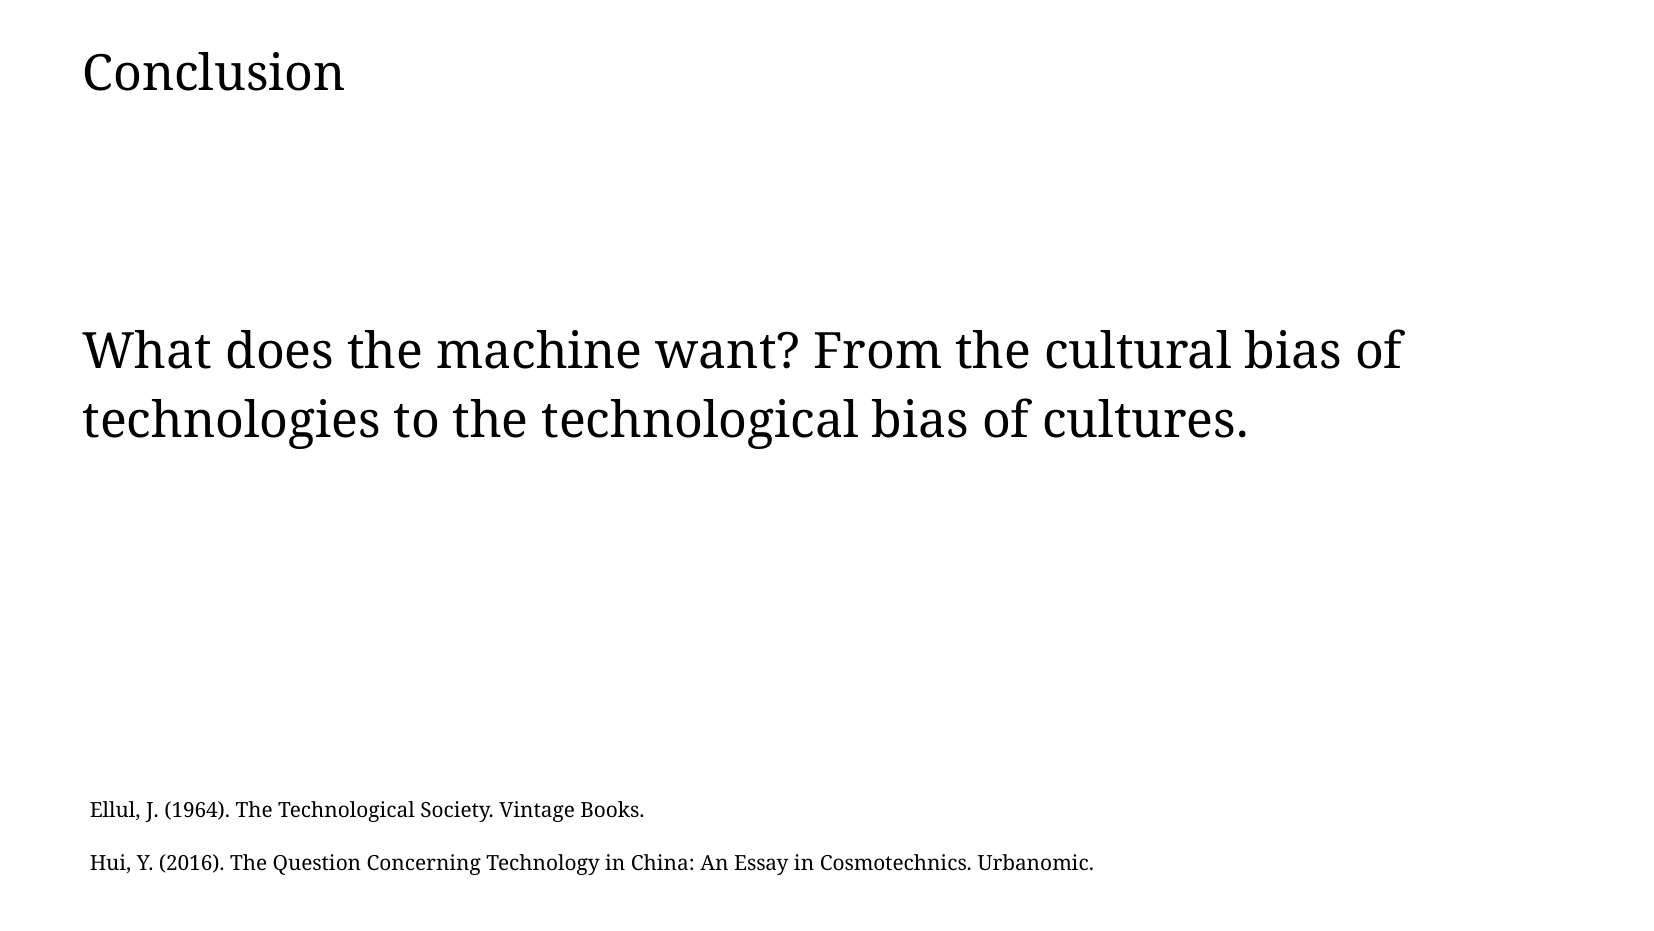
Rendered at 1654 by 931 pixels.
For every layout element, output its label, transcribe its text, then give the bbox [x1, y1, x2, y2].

title Conclusion [82, 37, 1571, 193]
list What does the machine want? From the cultural bias of technologies to the technological bias of cultures. [82, 217, 1571, 713]
text_box Ellul, J. (1964). The Technological Society. Vintage Books. Hui, Y. (2016). The Question Concerning Technology in China: An Essay in Cosmotechnics. Urbanomic. [75, 787, 1284, 884]
